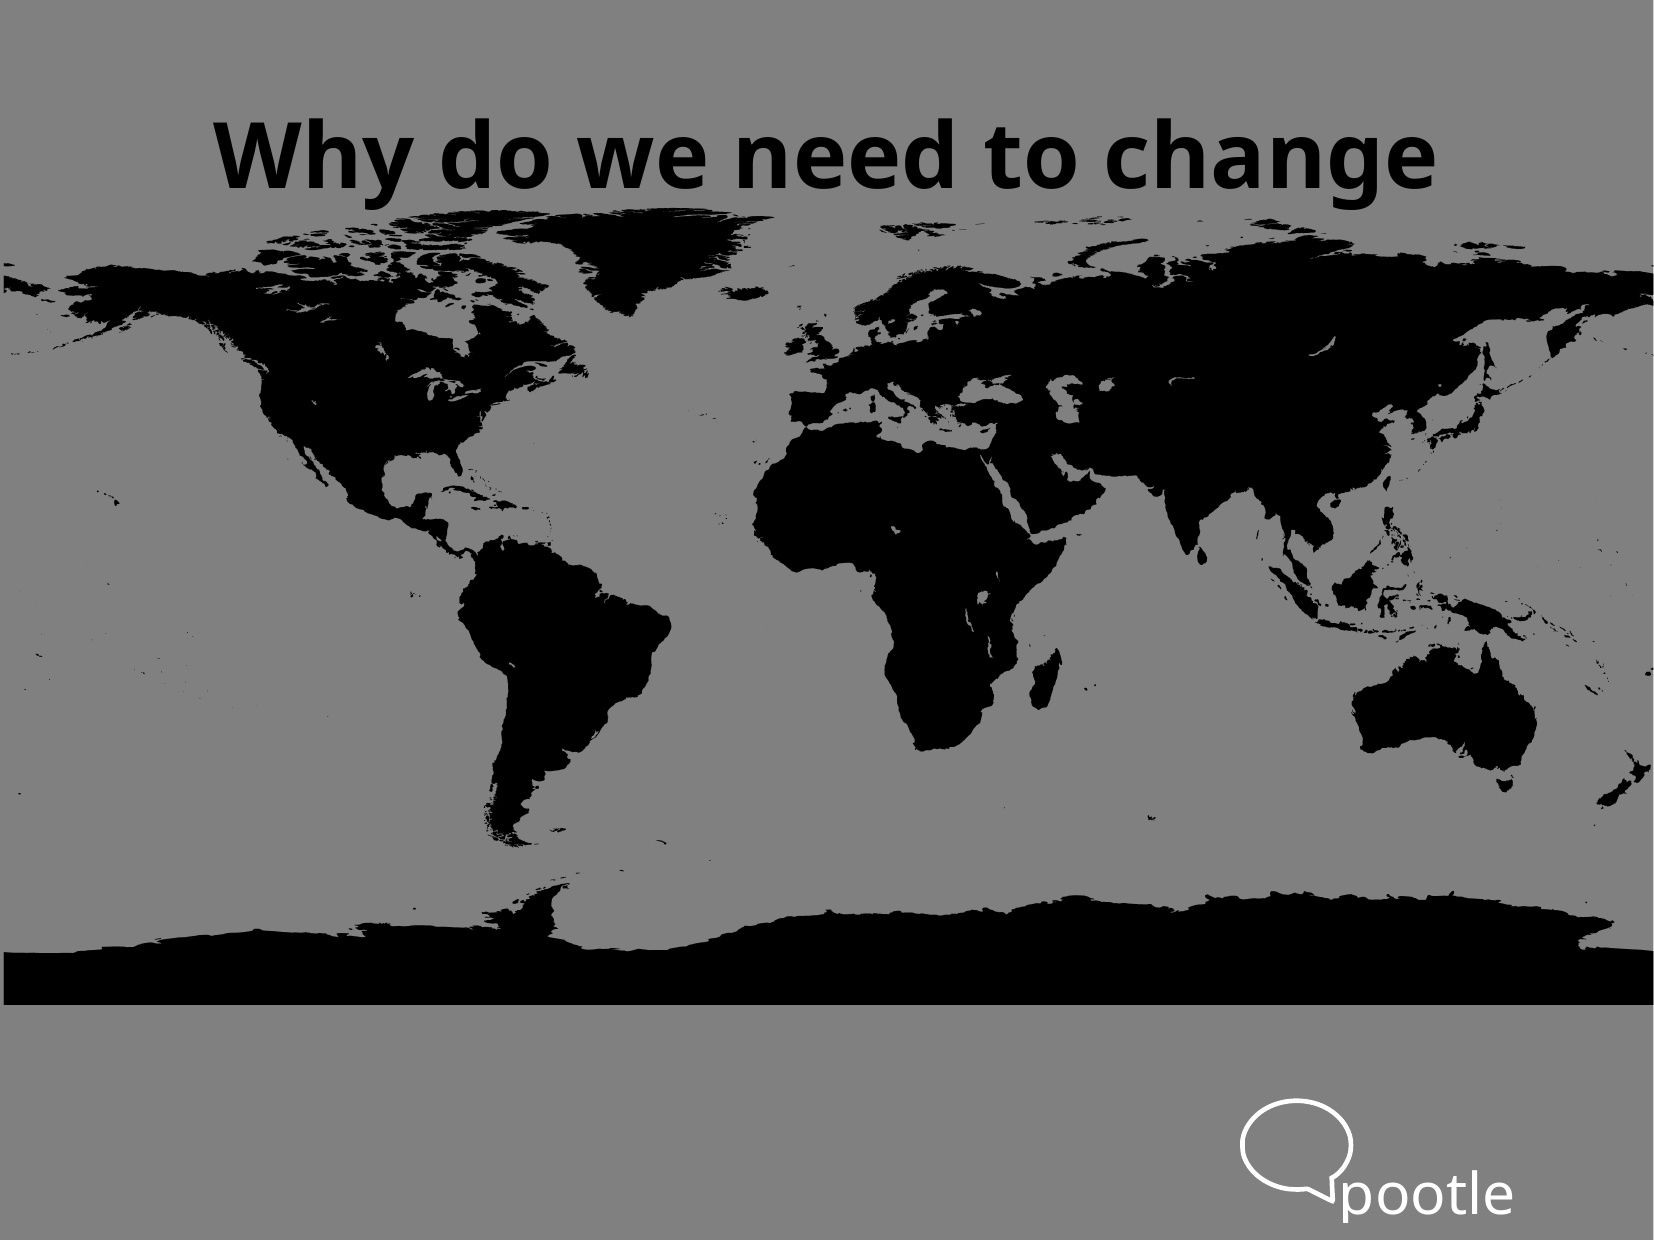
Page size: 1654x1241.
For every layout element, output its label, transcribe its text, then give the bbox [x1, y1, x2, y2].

picture [3, 178, 1654, 1005]
title Why do we need to change [82, 49, 1571, 178]
